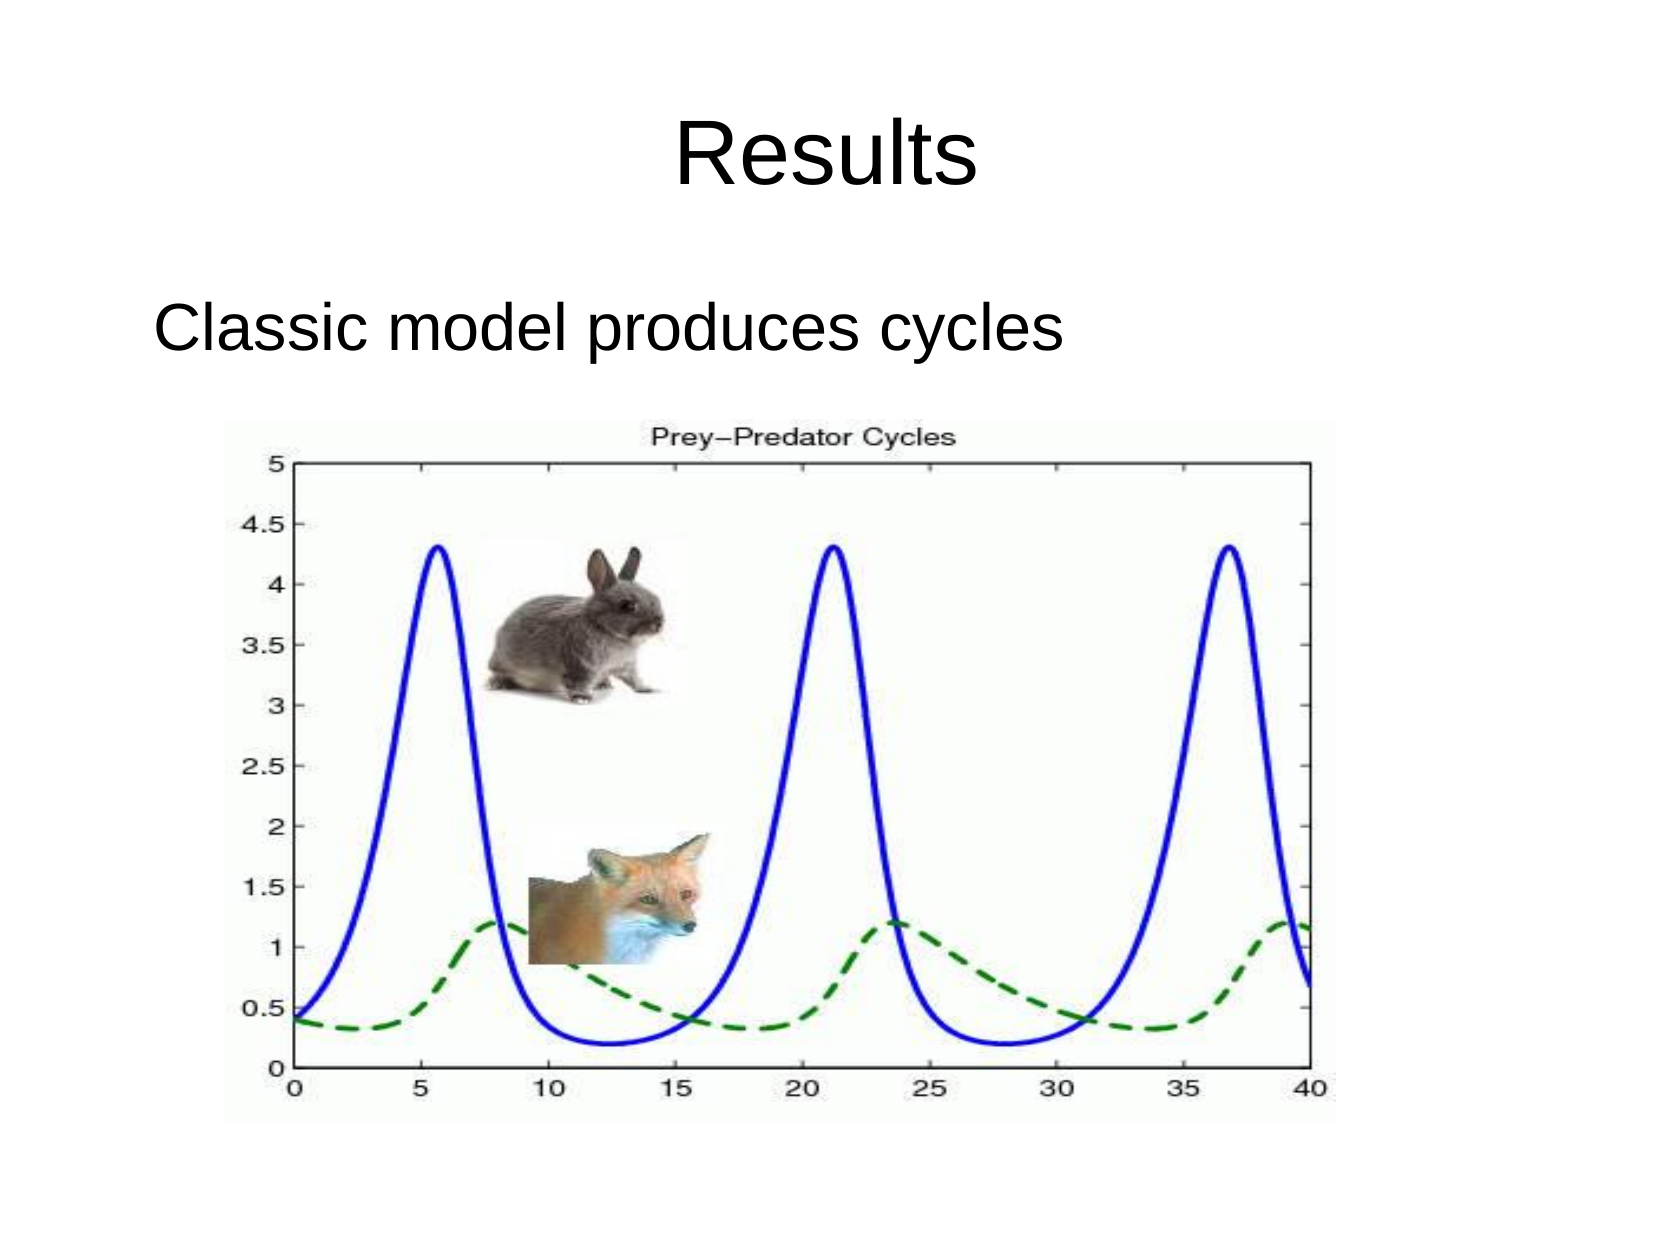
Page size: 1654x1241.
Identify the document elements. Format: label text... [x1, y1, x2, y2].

picture [225, 419, 1336, 1126]
title Results [82, 49, 1571, 257]
list Classic model produces cycles [82, 290, 1538, 1010]
